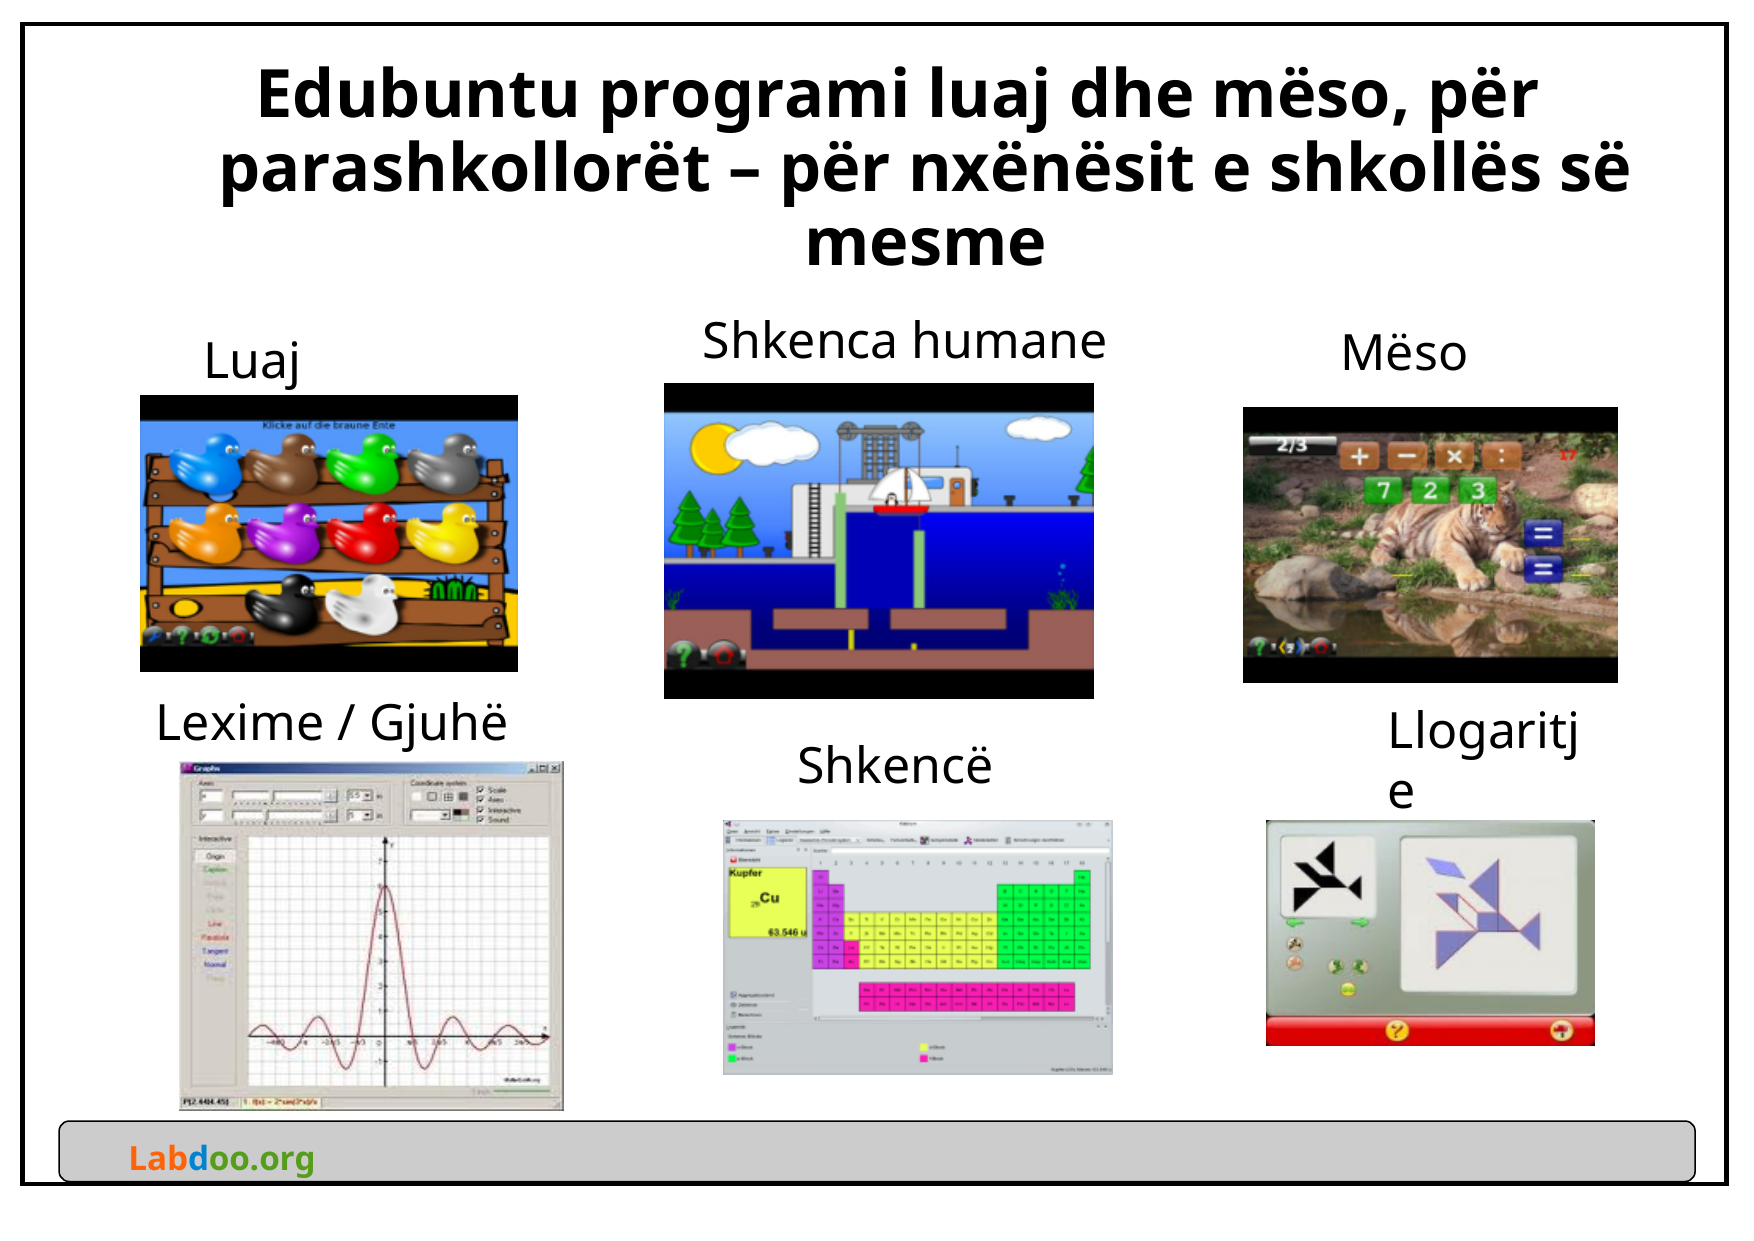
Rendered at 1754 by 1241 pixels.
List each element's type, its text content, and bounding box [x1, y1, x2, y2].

picture [723, 820, 1113, 1075]
text_box Shkencë [782, 726, 1031, 801]
picture [1266, 820, 1595, 1046]
text_box Luaj [188, 321, 435, 395]
text_box Lexime / Gjuhë [140, 682, 650, 758]
text_box Shkenca humane [687, 301, 1220, 376]
text_box Edubuntu programi luaj dhe mëso, për parashkollorët – për nxënësit e shkollës së mesme [161, 53, 1634, 1062]
text_box Mëso [1325, 312, 1572, 388]
text_box Llogaritje [1373, 690, 1619, 766]
text_box Labdoo.org [113, 1115, 1191, 1194]
picture [1243, 407, 1618, 683]
picture [664, 383, 1094, 699]
picture [179, 761, 564, 1111]
picture [140, 395, 518, 672]
